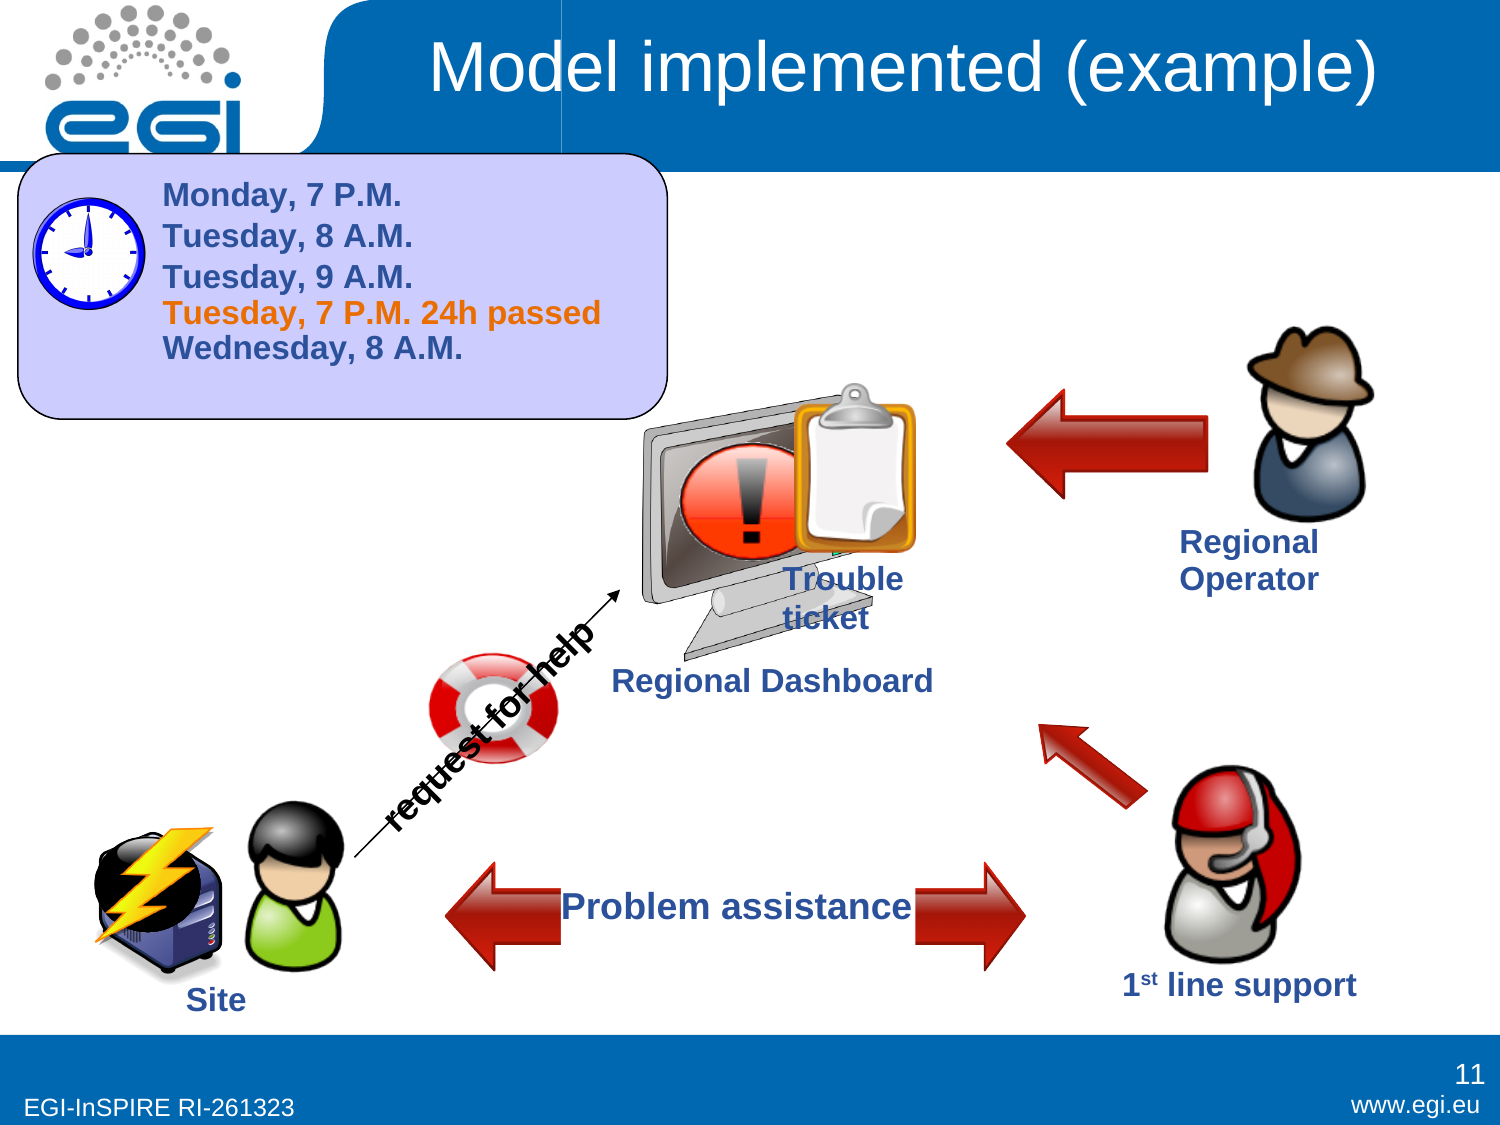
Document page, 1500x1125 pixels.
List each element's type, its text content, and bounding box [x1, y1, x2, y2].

text_box Trouble ticket [767, 549, 946, 603]
text_box Tuesday, 9 A.M. [148, 248, 431, 283]
text_box Tuesday, 7 P.M. 24h passed [147, 283, 637, 318]
text_box Regional Dashboard [611, 662, 975, 697]
text_box Regional Operator [1179, 523, 1355, 561]
title Model implemented (example) [352, 0, 1456, 138]
text_box Site [185, 981, 414, 1016]
picture [879, 856, 1028, 975]
picture [487, 693, 562, 768]
text_box Wednesday, 8 A.M. [147, 318, 637, 373]
text_box Monday, 7 P.M. [147, 165, 431, 206]
text_box request for help [333, 569, 642, 878]
text_box [17, 153, 668, 420]
text_box Tuesday, 8 A.M. [148, 206, 431, 248]
picture [614, 383, 916, 662]
picture [1013, 703, 1329, 966]
picture [0, 0, 265, 161]
picture [29, 194, 148, 313]
picture [442, 856, 621, 975]
picture [88, 797, 384, 1004]
picture [423, 649, 518, 744]
text_box Problem assistance [560, 885, 916, 946]
text_box 1st line support [1122, 966, 1359, 1004]
picture [1003, 317, 1416, 526]
